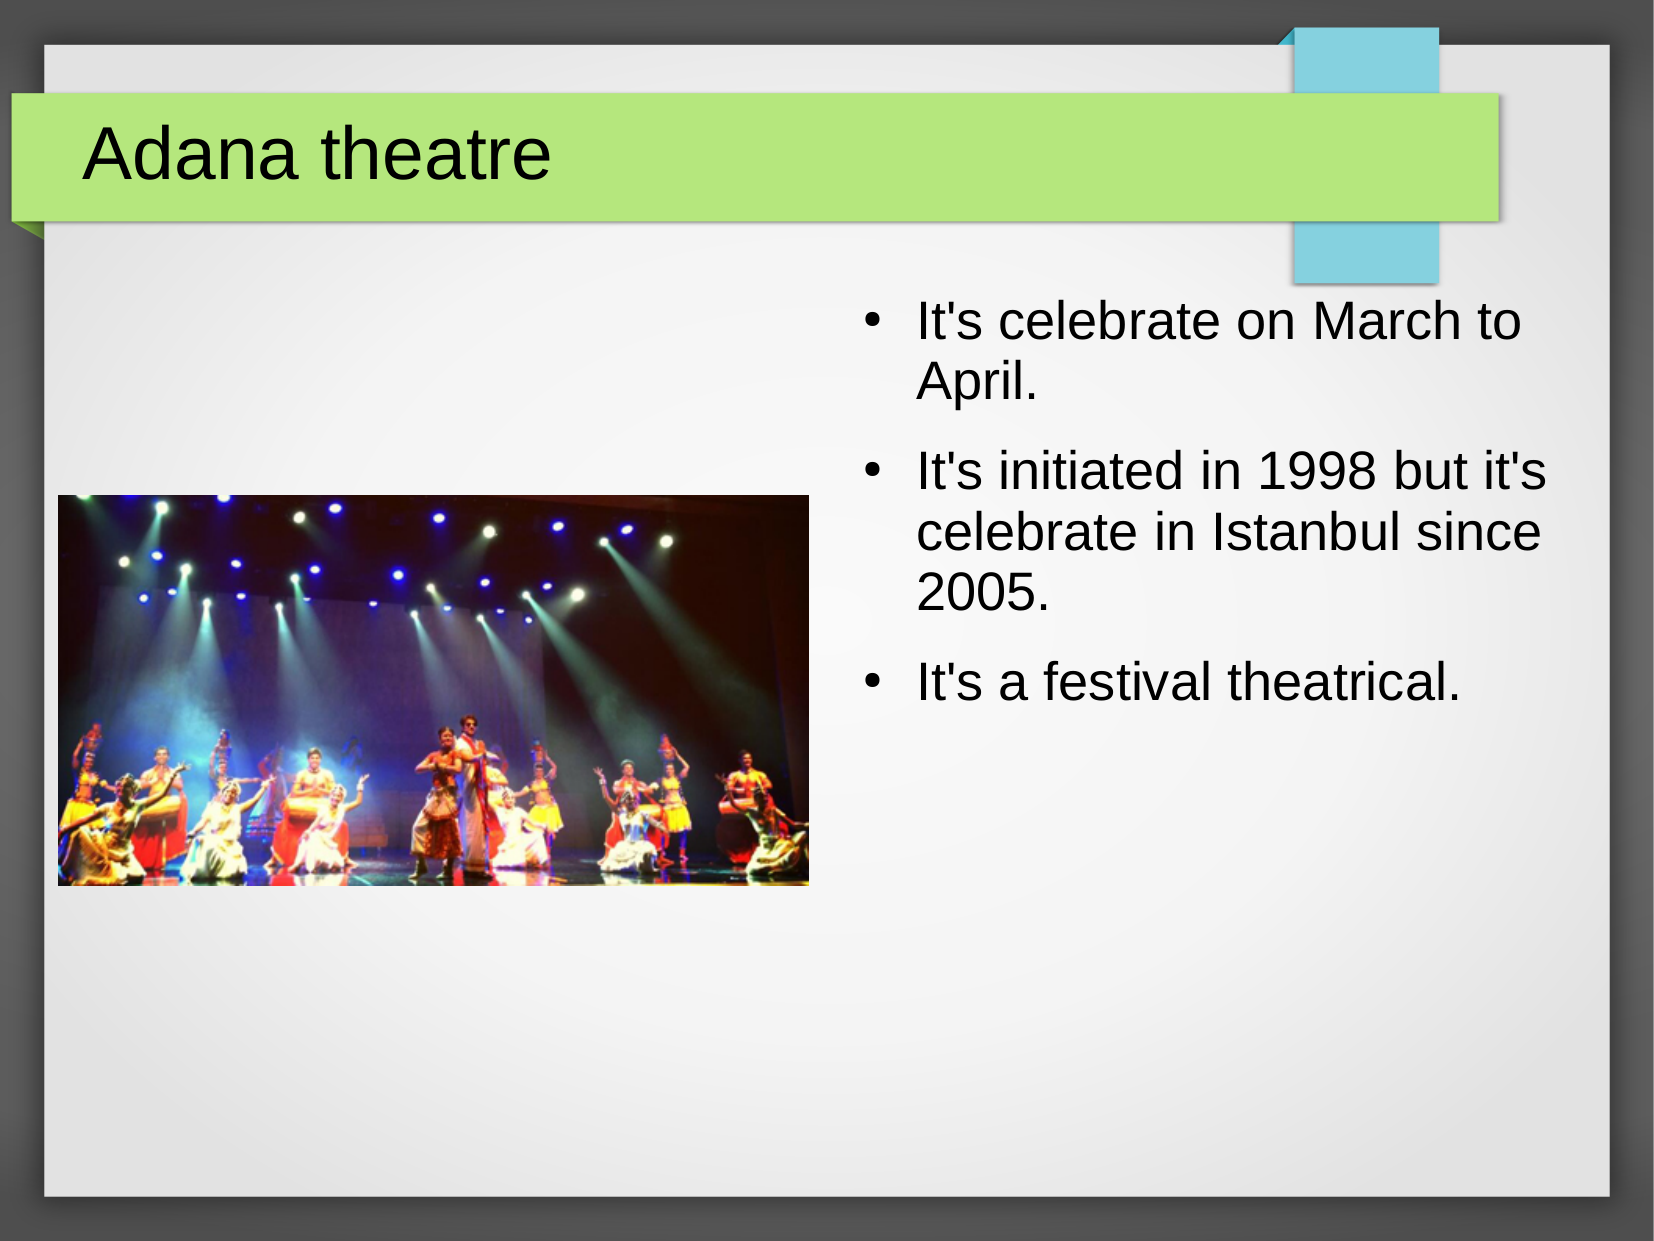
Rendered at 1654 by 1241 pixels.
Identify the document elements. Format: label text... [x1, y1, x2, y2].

picture [0, 0, 1654, 1241]
title Adana theatre [82, 94, 1264, 213]
list It's celebrate on March to April. It's initiated in 1998 but it's celebrate in Istanbul since 2005. It's a festival theatrical. [845, 290, 1572, 1109]
